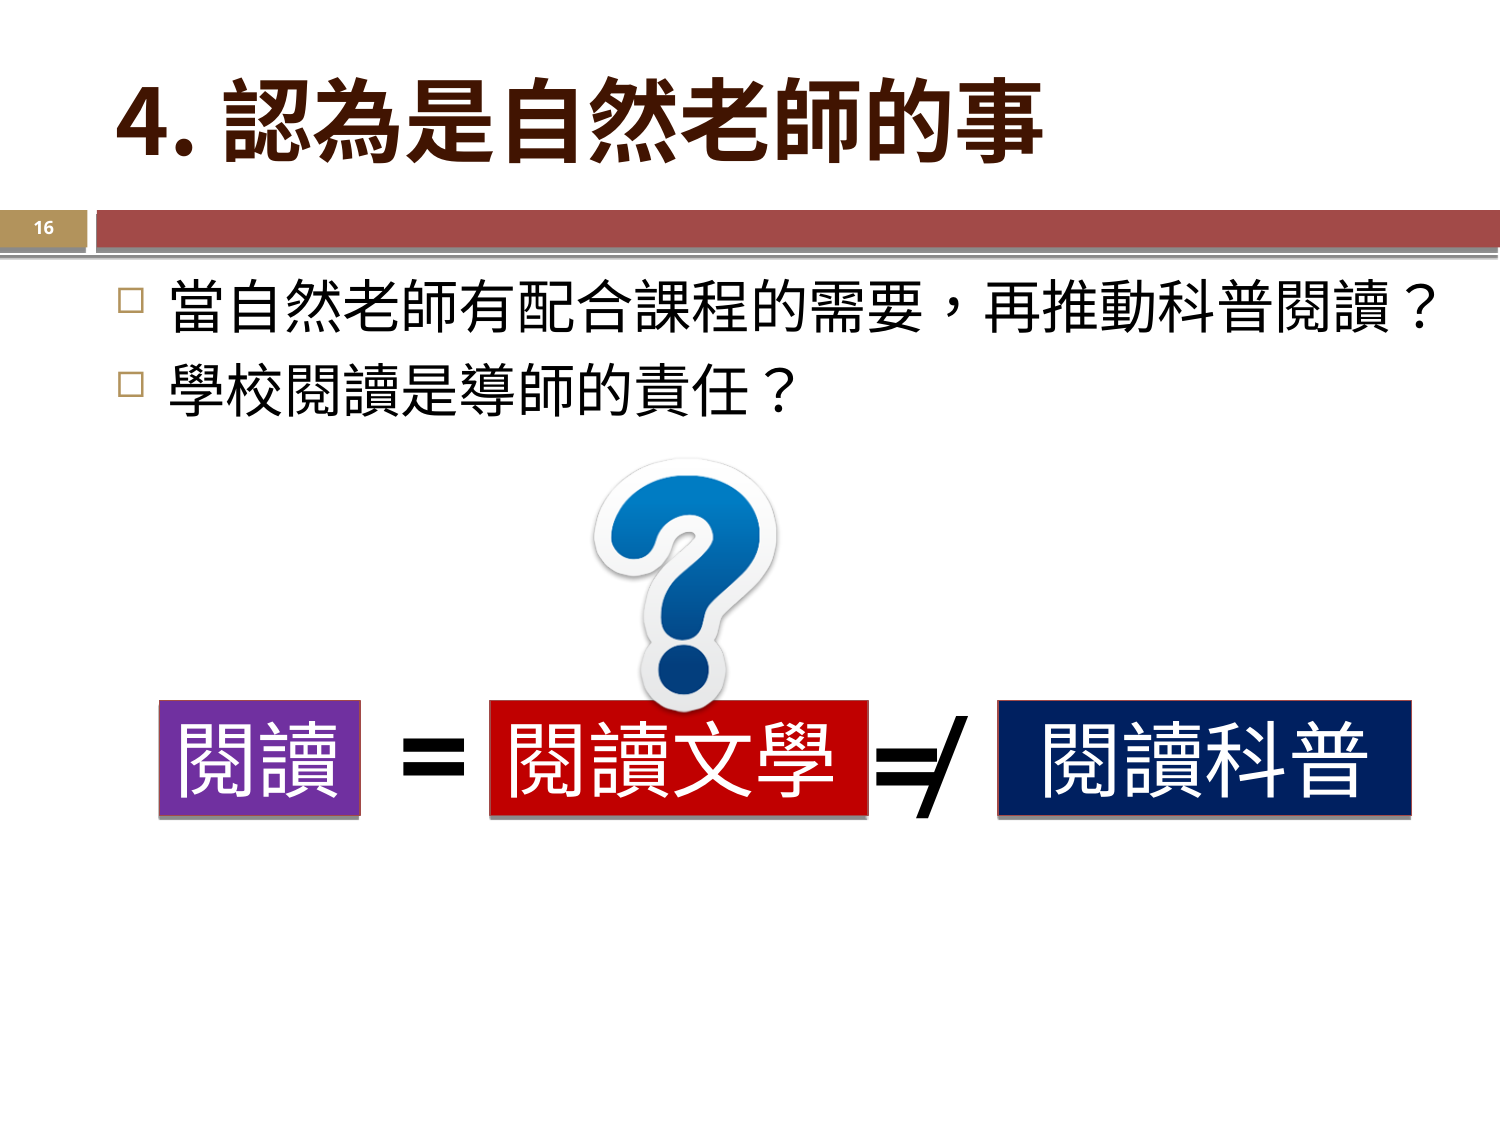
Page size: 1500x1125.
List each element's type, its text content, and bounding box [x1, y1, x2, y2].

title 4.認為是自然老師的事 [100, 37, 1438, 200]
slide_number <編號> [0, 208, 88, 249]
text_box ≠ [856, 679, 1057, 845]
text_box 閱讀科普 [1089, 729, 1108, 734]
picture [553, 456, 818, 720]
text_box 閱讀科普 [1057, 762, 1069, 790]
text_box 閱讀 [159, 700, 361, 816]
text_box 閱讀科普 [1069, 765, 1089, 773]
text_box = [383, 668, 585, 834]
text_box 閱讀文學 [585, 700, 856, 816]
text_box 閱讀科普 [1089, 738, 1108, 743]
list 當自然老師有配合課程的需要，再推動科普閱讀？ 學校閱讀是導師的責任？ [100, 262, 1438, 1000]
text_box 閱讀科普 [1057, 700, 1412, 816]
